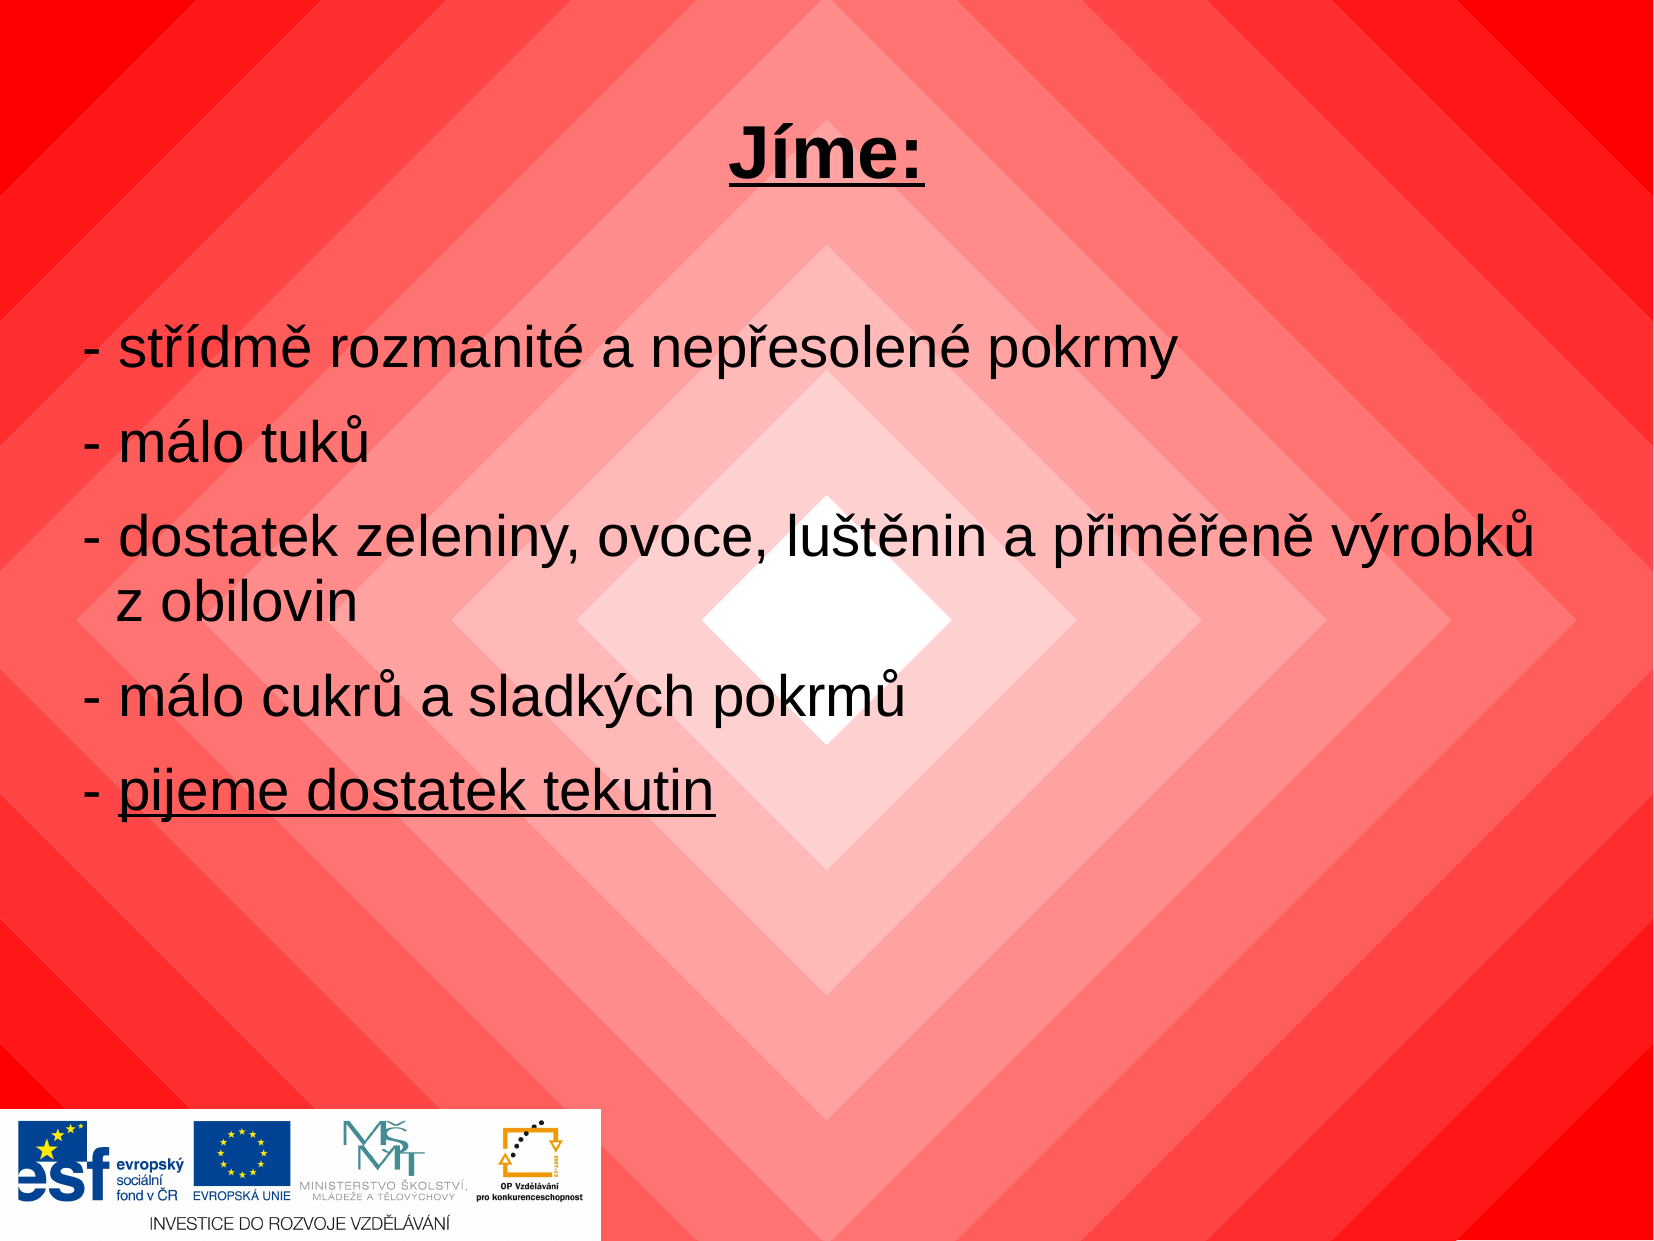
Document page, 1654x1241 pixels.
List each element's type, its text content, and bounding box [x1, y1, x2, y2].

picture [0, 1109, 601, 1241]
list - střídmě rozmanité a nepřesolené pokrmy - málo tuků - dostatek zeleniny, ovoce, luštěnin a přiměřeně výrobků z obilovin - málo cukrů a sladkých pokrmů - pijeme dostatek tekutin [82, 210, 1571, 1030]
title Jíme: [82, 49, 1571, 210]
